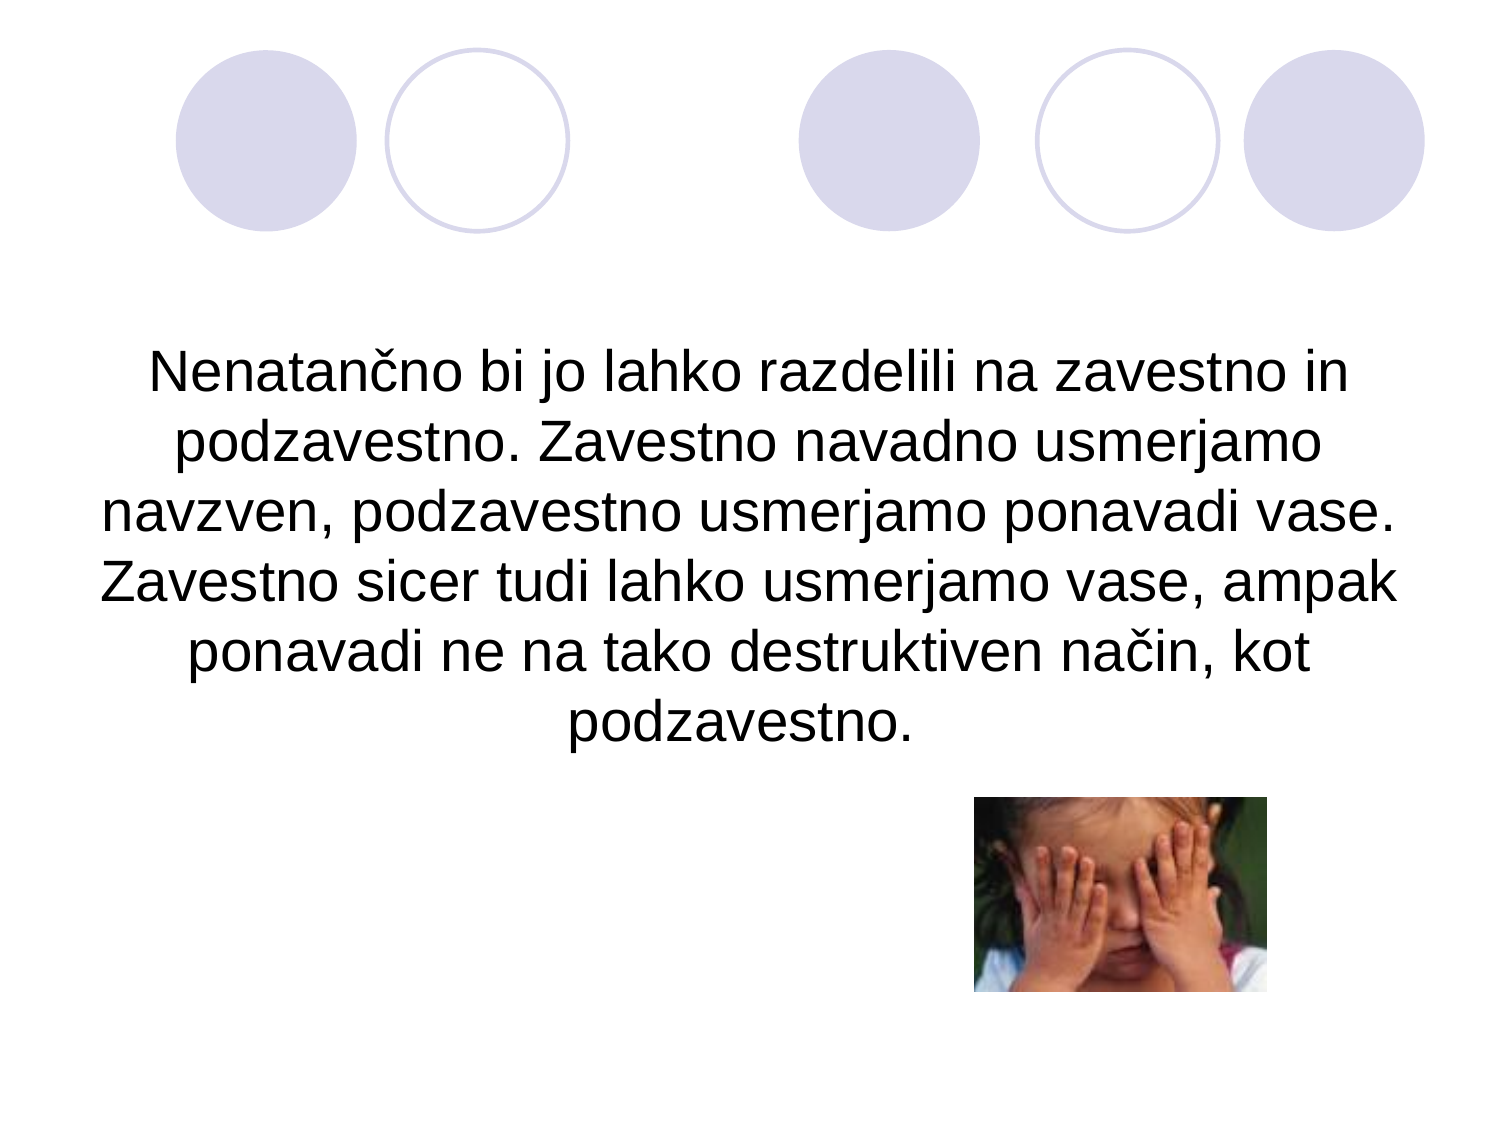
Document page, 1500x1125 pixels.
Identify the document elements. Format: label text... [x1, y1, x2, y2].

picture [974, 797, 1267, 992]
subtitle Nenatančno bi jo lahko razdelili na zavestno in podzavestno. Zavestno navadno usmerjamo navzven, podzavestno usmerjamo ponavadi vase. Zavestno sicer tudi lahko usmerjamo vase, ampak ponavadi ne na tako destruktiven način, kot podzavestno. [75, 269, 1425, 999]
